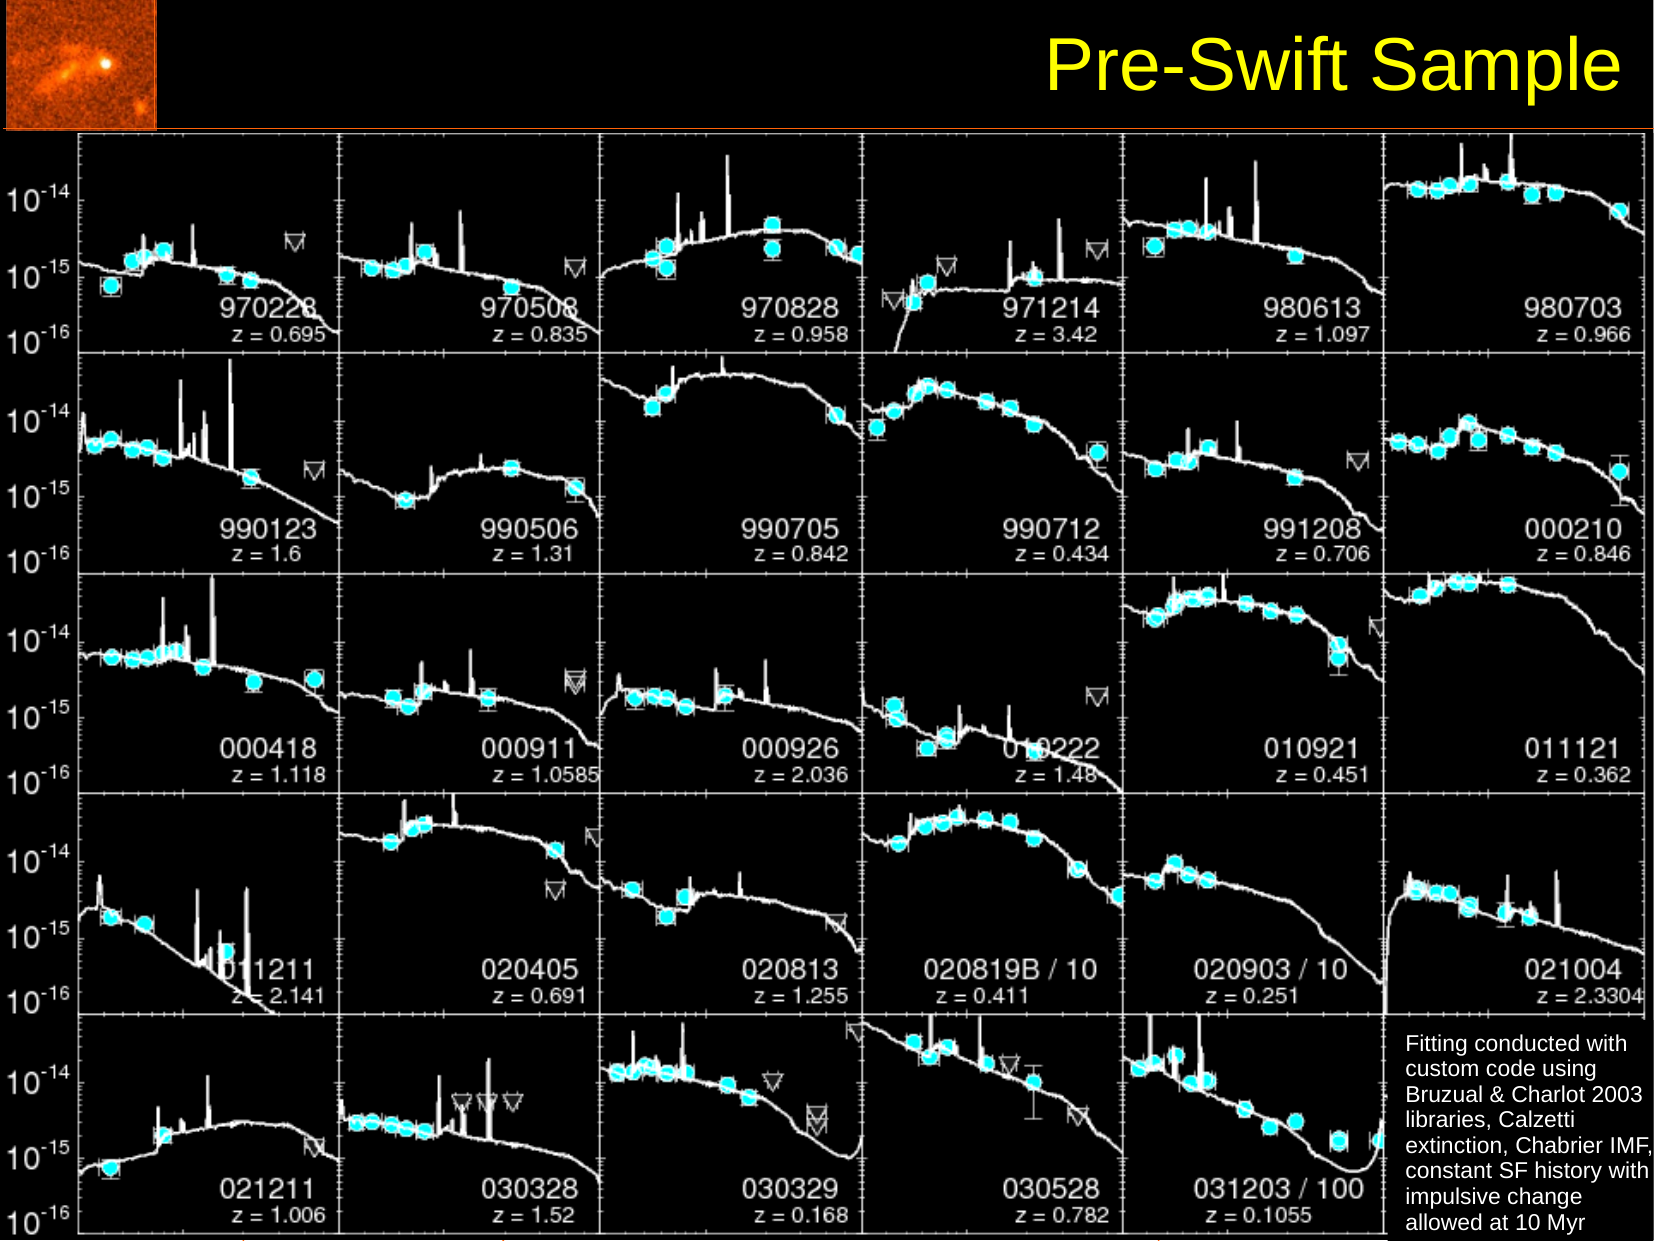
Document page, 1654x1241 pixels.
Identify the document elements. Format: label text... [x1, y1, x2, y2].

picture [7, 0, 154, 128]
title Pre-Swift Sample [187, 21, 1624, 108]
picture [0, 133, 1654, 1241]
text_box Fitting conducted with custom code using Bruzual & Charlot 2003 libraries, Calzetti extinction, Chabrier IMF, constant SF history with impulsive change allowed at 10 Myr [1387, 1020, 1654, 1241]
